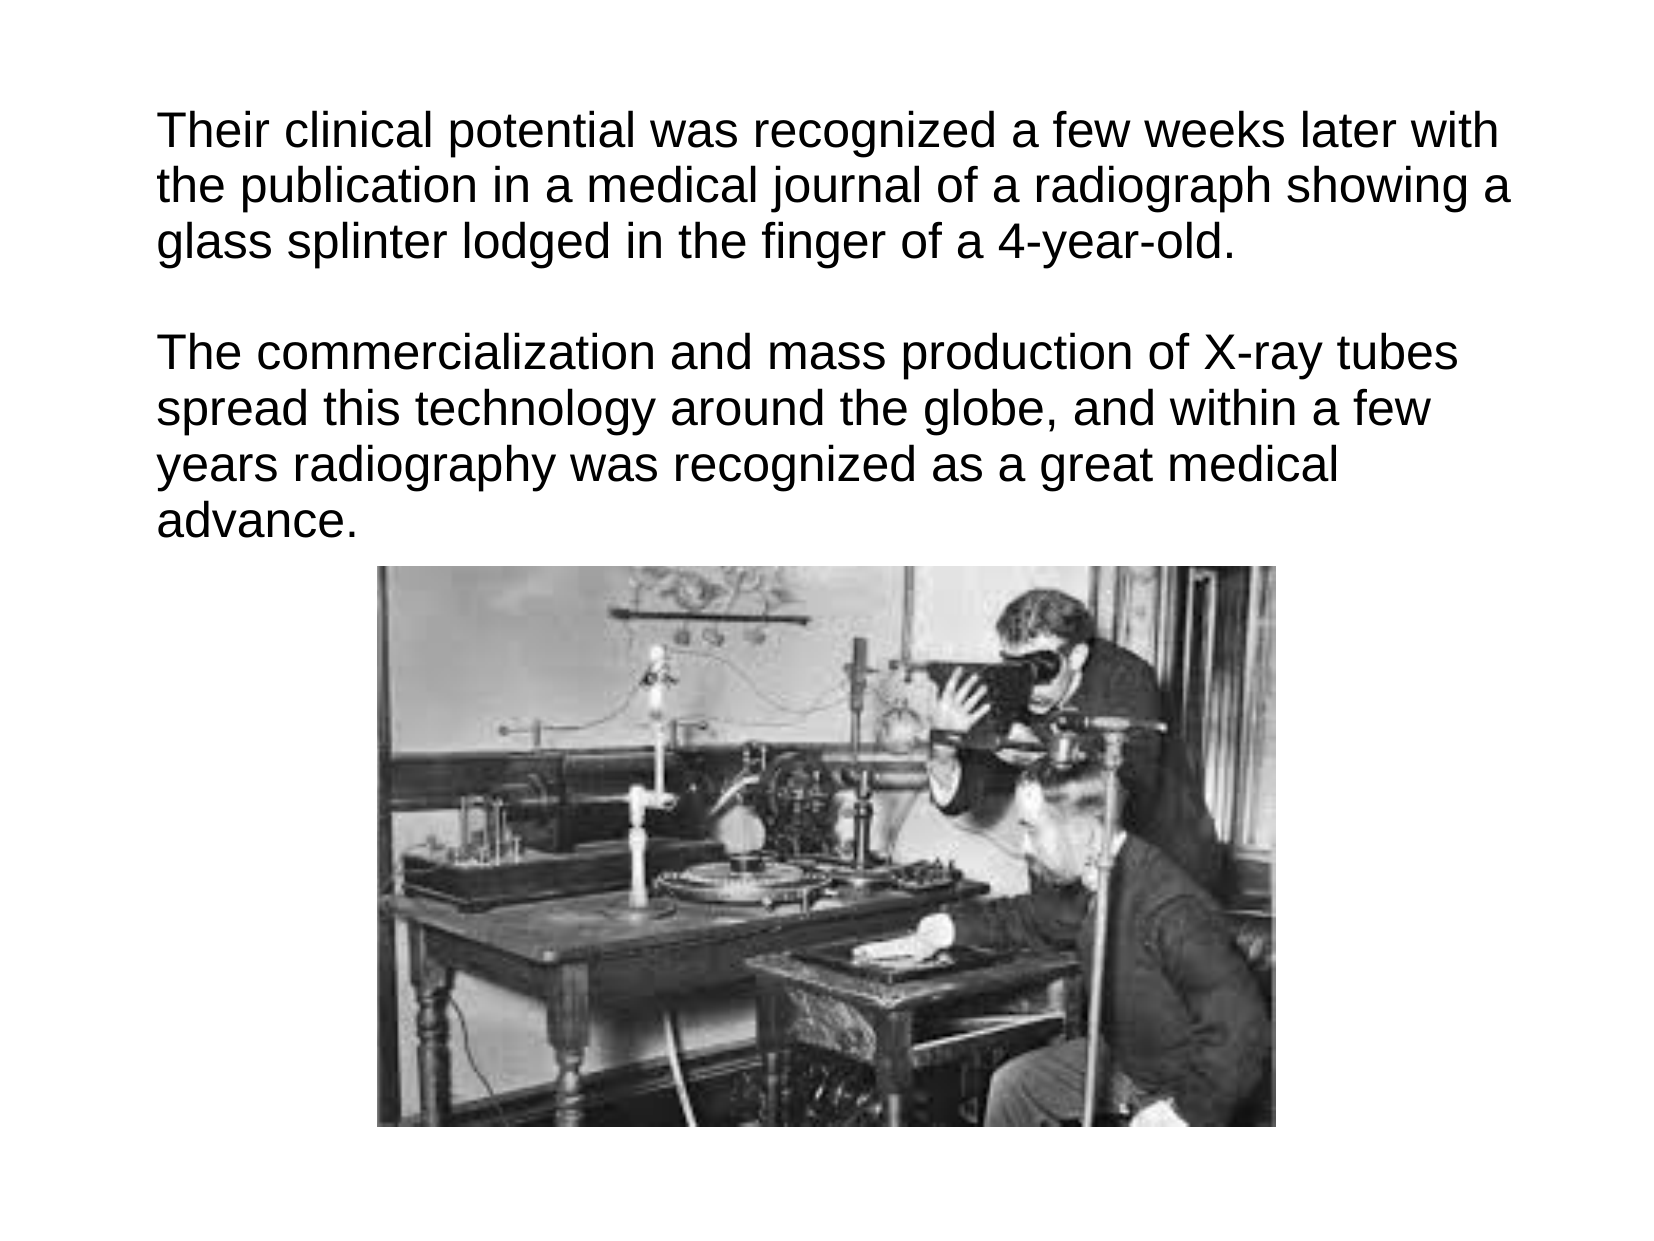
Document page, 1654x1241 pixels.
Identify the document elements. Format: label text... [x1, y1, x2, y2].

picture [377, 566, 1276, 1127]
text_box Their clinical potential was recognized a few weeks later with the publication in a medical journal of a radiograph showing a glass splinter lodged in the finger of a 4-year-old. The commercialization and mass production of X-ray tubes spread this technology around the globe, and within a few years radiography was recognized as a great medical advance. [141, 94, 1548, 556]
